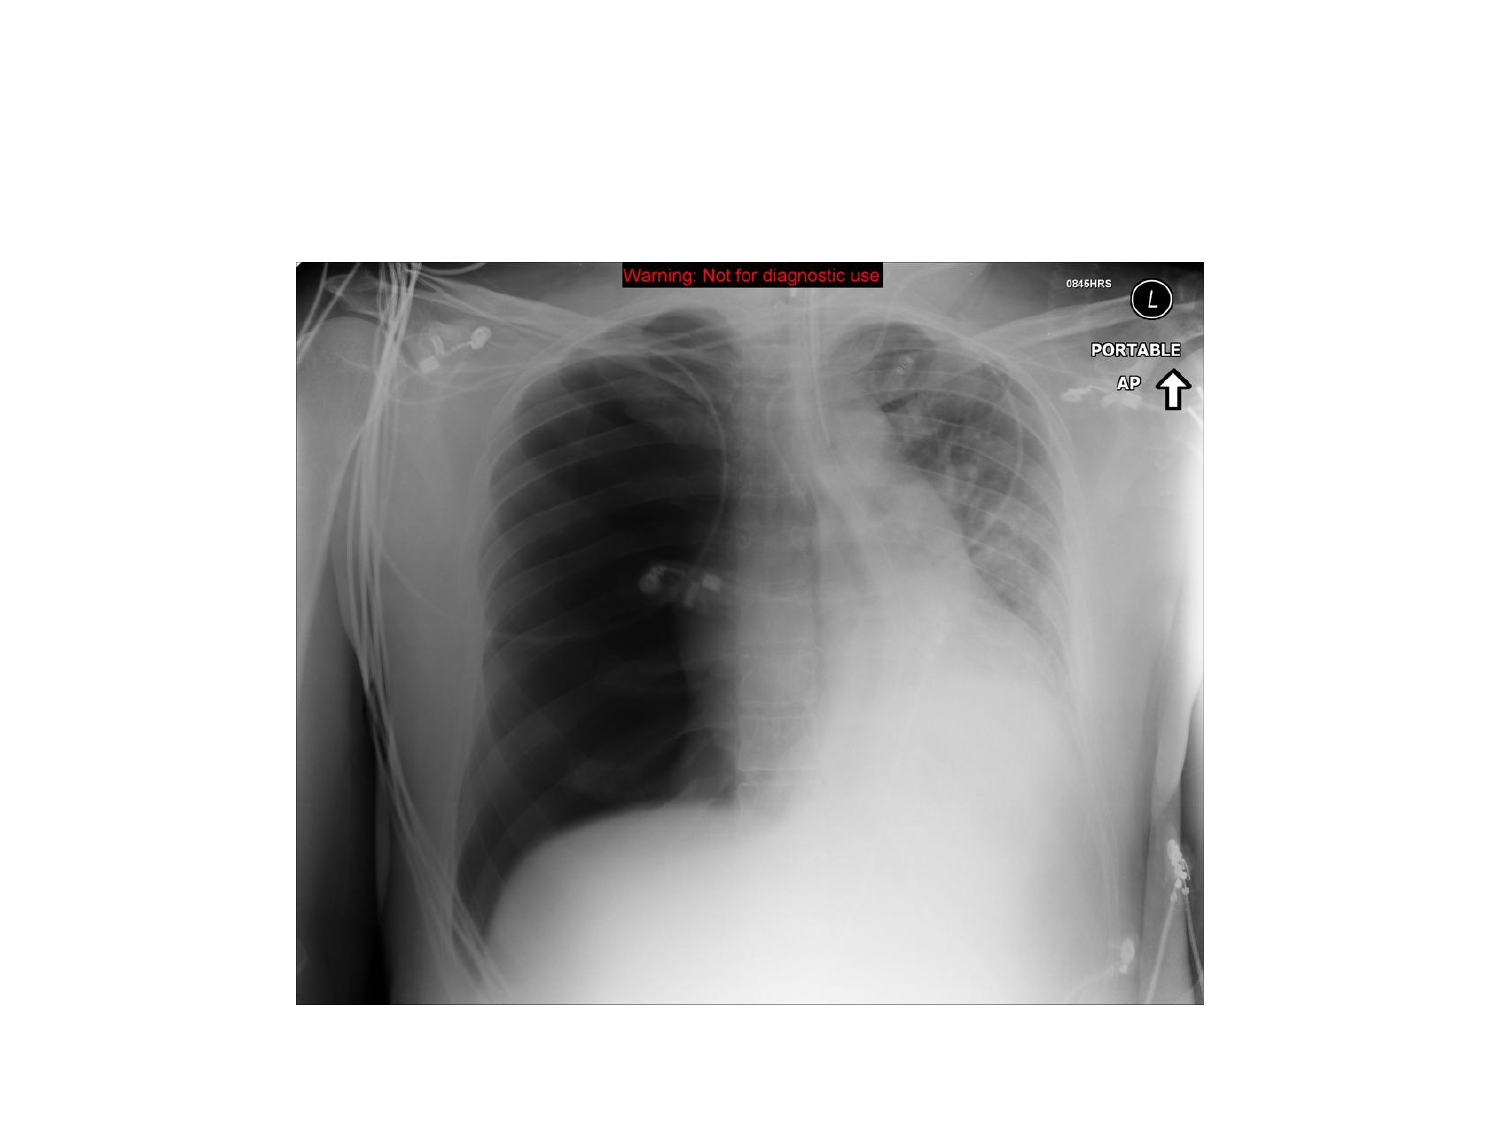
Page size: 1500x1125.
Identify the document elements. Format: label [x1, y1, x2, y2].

picture [296, 262, 1204, 1005]
